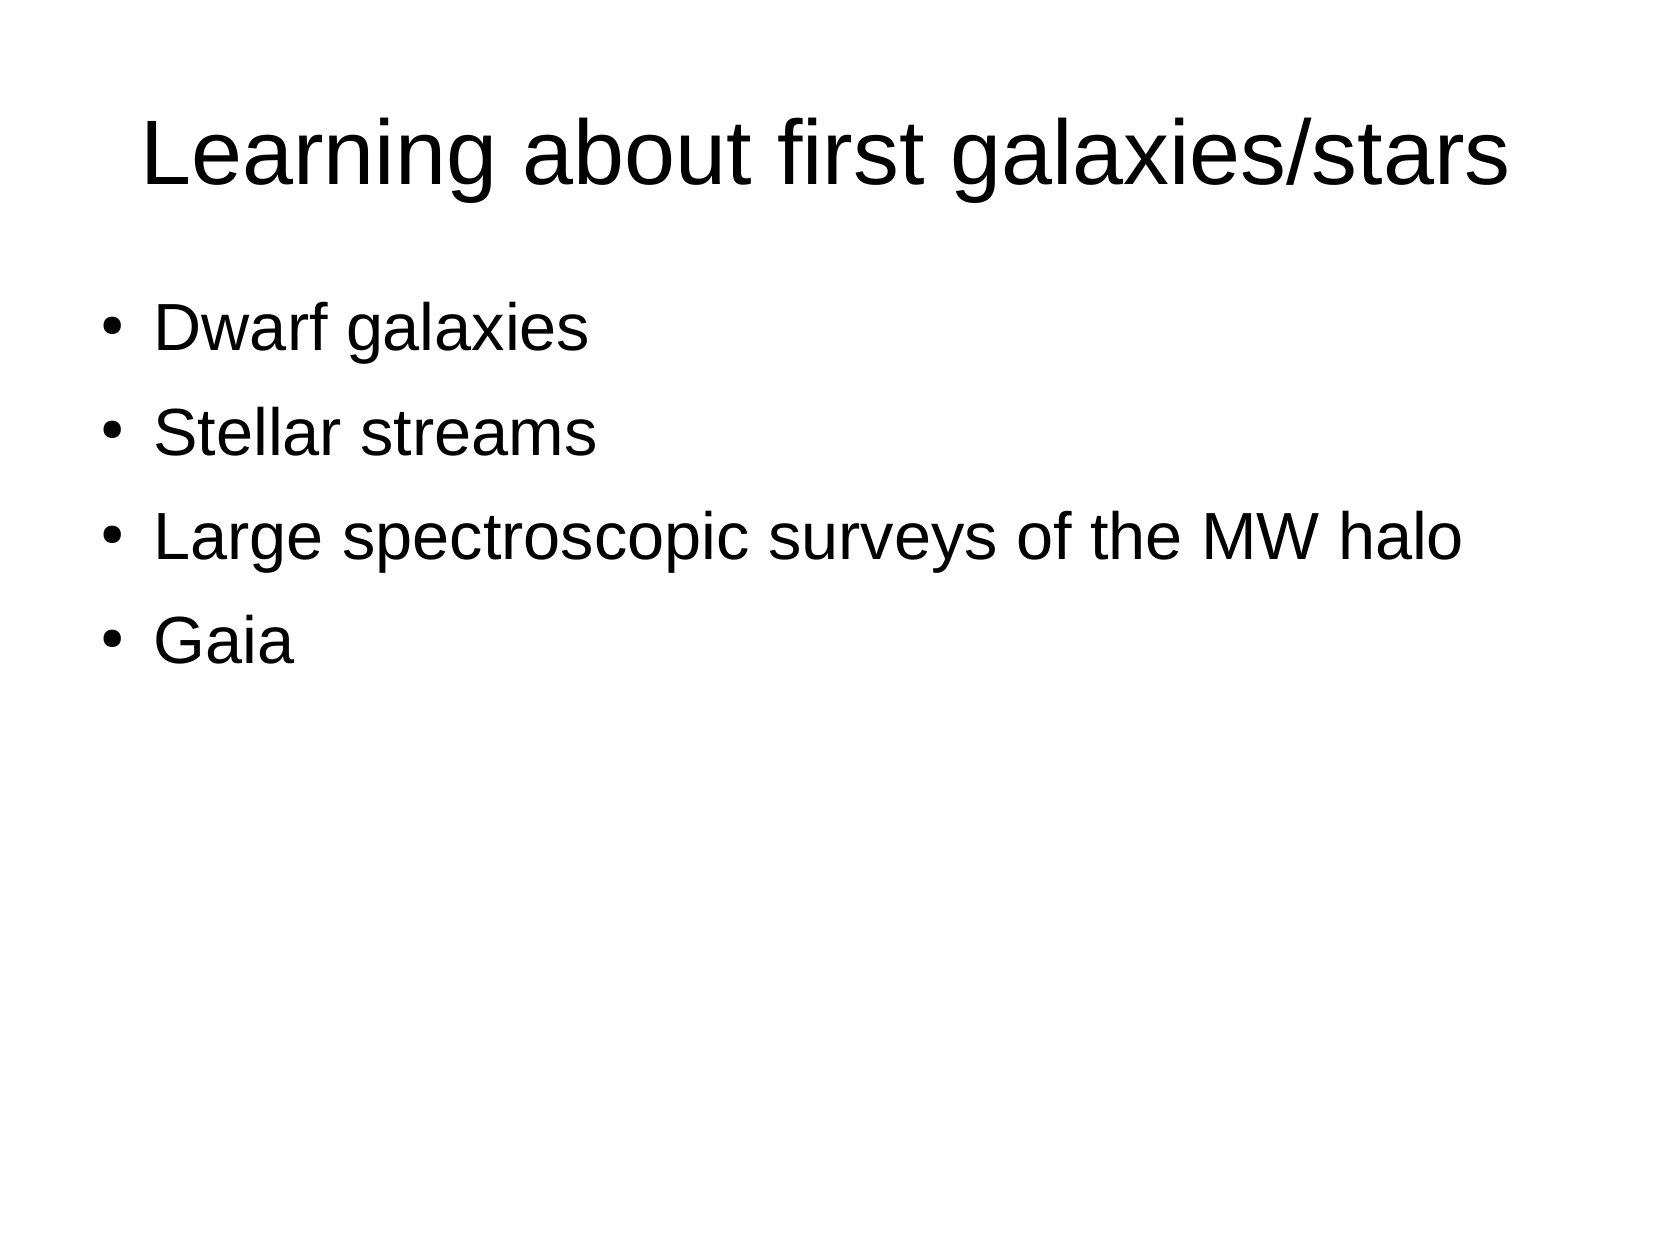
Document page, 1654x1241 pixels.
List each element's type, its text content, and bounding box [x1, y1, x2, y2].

title Learning about first galaxies/stars [82, 49, 1571, 257]
list Dwarf galaxies Stellar streams Large spectroscopic surveys of the MW halo Gaia [82, 290, 1571, 1109]
